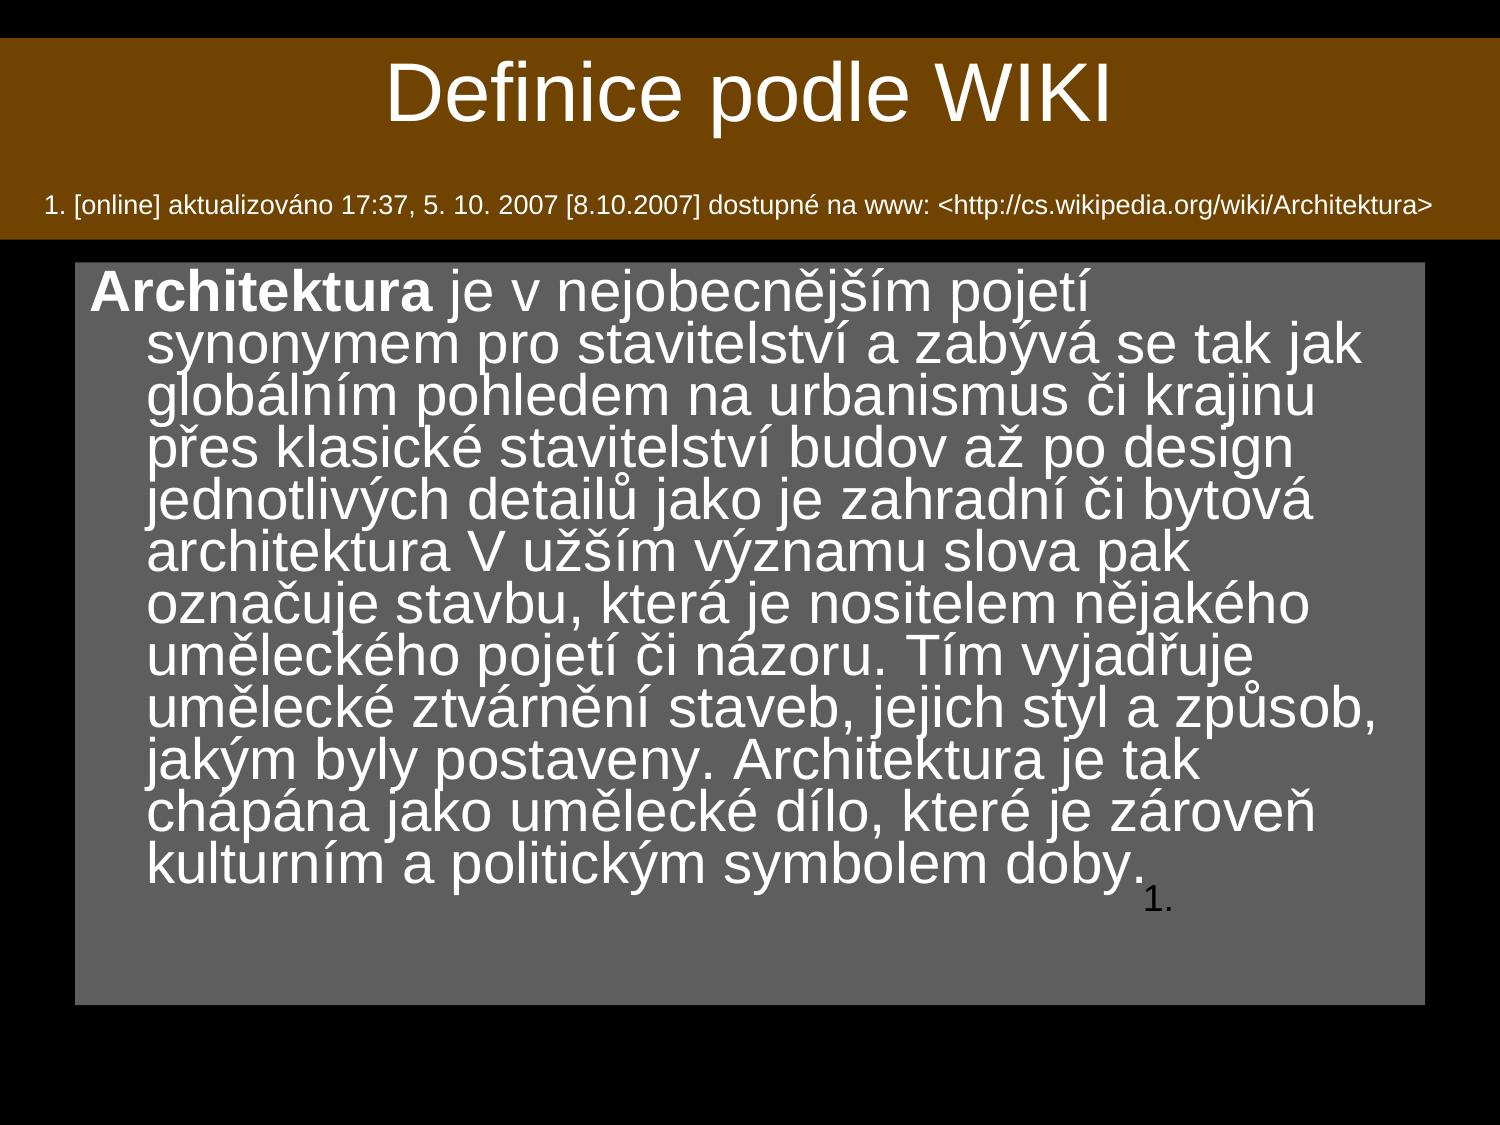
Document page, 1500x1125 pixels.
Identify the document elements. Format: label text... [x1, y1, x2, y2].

text_box 1. [1128, 869, 1259, 927]
title Definice podle WIKI 1. [online] aktualizováno 17:37, 5. 10. 2007 [8.10.2007] dostupné na www: <http://cs.wikipedia.org/wiki/Architektura> [0, 38, 1500, 240]
list Architektura je v nejobecnějším pojetí synonymem pro stavitelství a zabývá se tak jak globálním pohledem na urbanismus či krajinu přes klasické stavitelství budov až po design jednotlivých detailů jako je zahradní či bytová architektura V užším významu slova pak označuje stavbu, která je nositelem nějakého uměleckého pojetí či názoru. Tím vyjadřuje umělecké ztvárnění staveb, jejich styl a způsob, jakým byly postaveny. Architektura je tak chápána jako umělecké dílo, které je zároveň kulturním a politickým symbolem doby. [75, 262, 1426, 1006]
